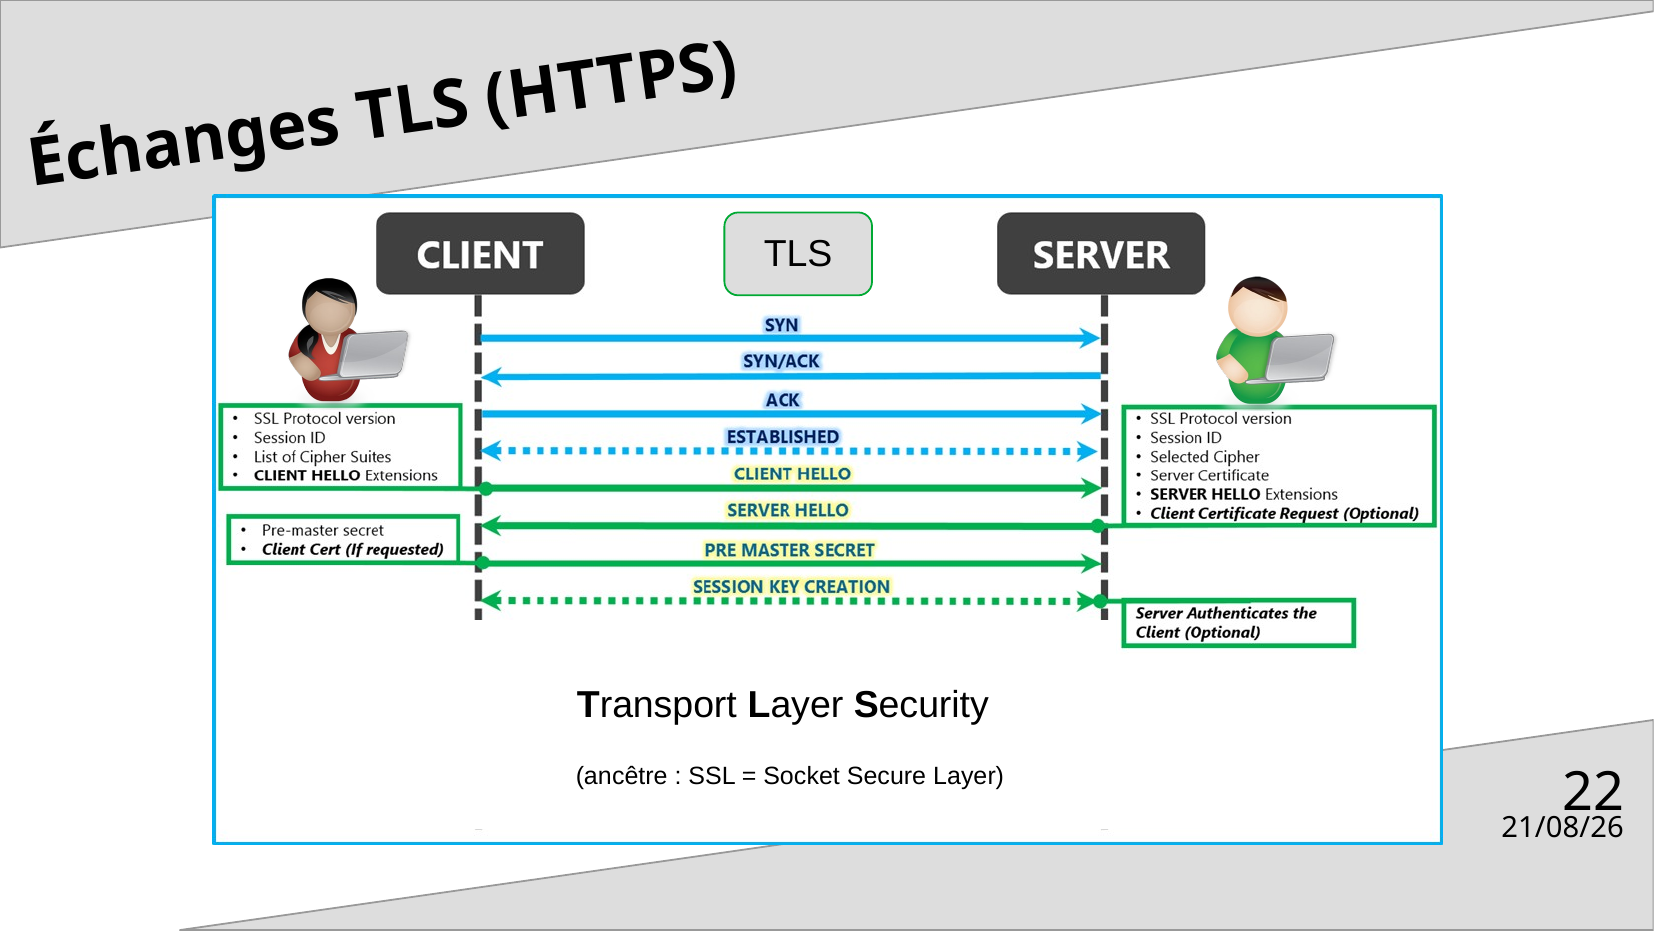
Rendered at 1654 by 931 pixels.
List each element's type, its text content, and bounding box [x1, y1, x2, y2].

text_box (ancêtre : SSL = Socket Secure Layer) [561, 754, 1020, 798]
text_box Transport Layer Security [562, 675, 1004, 733]
picture [216, 198, 1440, 842]
text_box [218, 620, 1117, 830]
title Échanges TLS (HTTPS) [16, 0, 1501, 239]
text_box TLS [724, 212, 873, 296]
